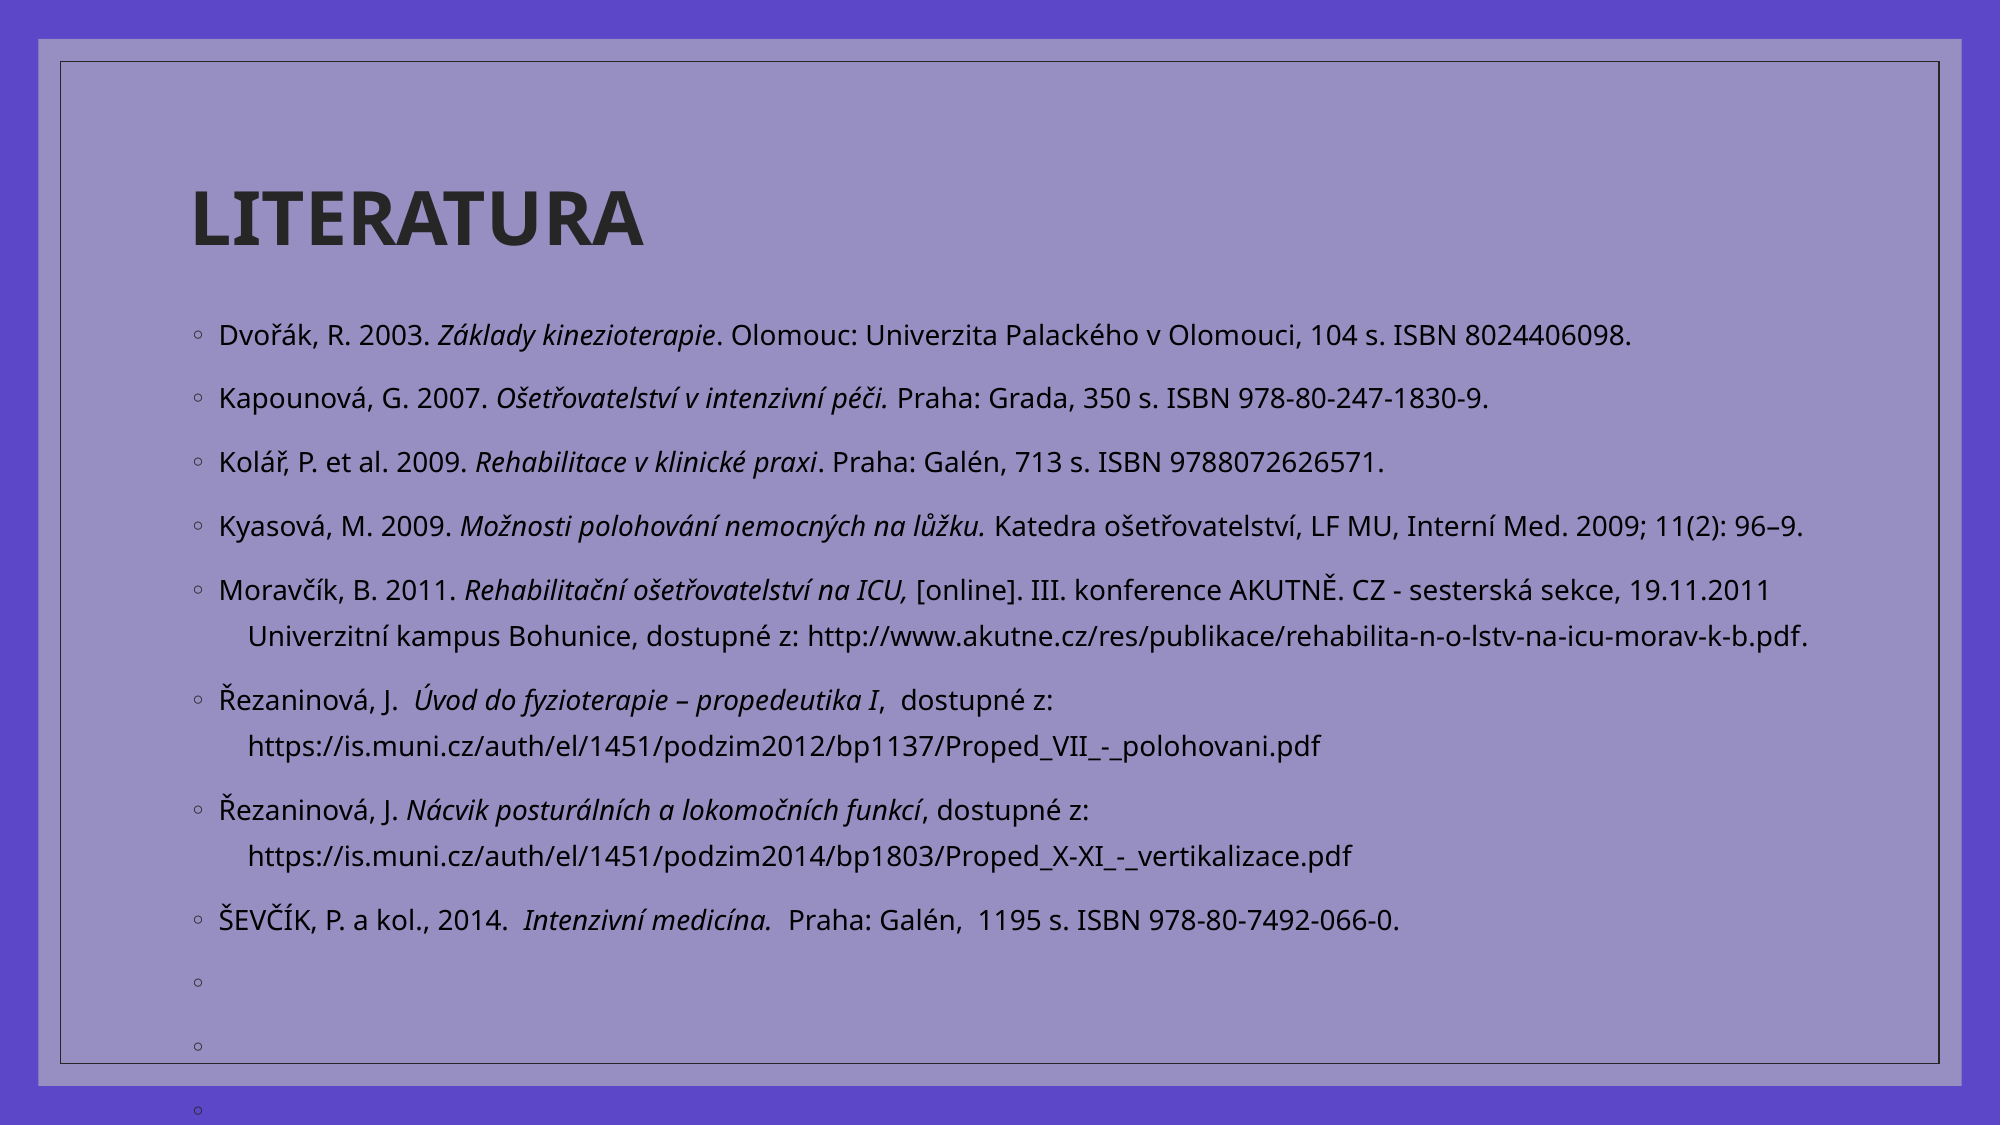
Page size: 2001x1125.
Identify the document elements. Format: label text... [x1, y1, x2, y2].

title LITERATURA [174, 105, 1825, 299]
list Dvořák, R. 2003. Základy kinezioterapie. Olomouc: Univerzita Palackého v Olomouci, 104 s. ISBN 8024406098. Kapounová, G. 2007. Ošetřovatelství v intenzivní péči. Praha: Grada, 350 s. ISBN 978-80-247-1830-9. Kolář, P. et al. 2009. Rehabilitace v klinické praxi. Praha: Galén, 713 s. ISBN 9788072626571. Kyasová, M. 2009. Možnosti polohování nemocných na lůžku. Katedra ošetřovatelství, LF MU, Interní Med. 2009; 11(2): 96–9. Moravčík, B. 2011. Rehabilitační ošetřovatelství na ICU, [online]. III. konference AKUTNĚ. CZ - sesterská sekce, 19.11.2011 Univerzitní kampus Bohunice, dostupné z: http://www.akutne.cz/res/publikace/rehabilita-n-o-lstv-na-icu-morav-k-b.pdf. Řezaninová, J. Úvod do fyzioterapie – propedeutika I, dostupné z: https://is.muni.cz/auth/el/1451/podzim2012/bp1137/Proped_VII_-_polohovani.pdf Řezaninová, J. Nácvik posturálních a lokomočních funkcí, dostupné z: https://is.muni.cz/auth/el/1451/podzim2014/bp1803/Proped_X-XI_-_vertikalizace.pdf ŠEVČÍK, P. a kol., 2014. Intenzivní medicína. Praha: Galén, 1195 s. ISBN 978-80-7492-066-0. [174, 299, 1883, 1020]
